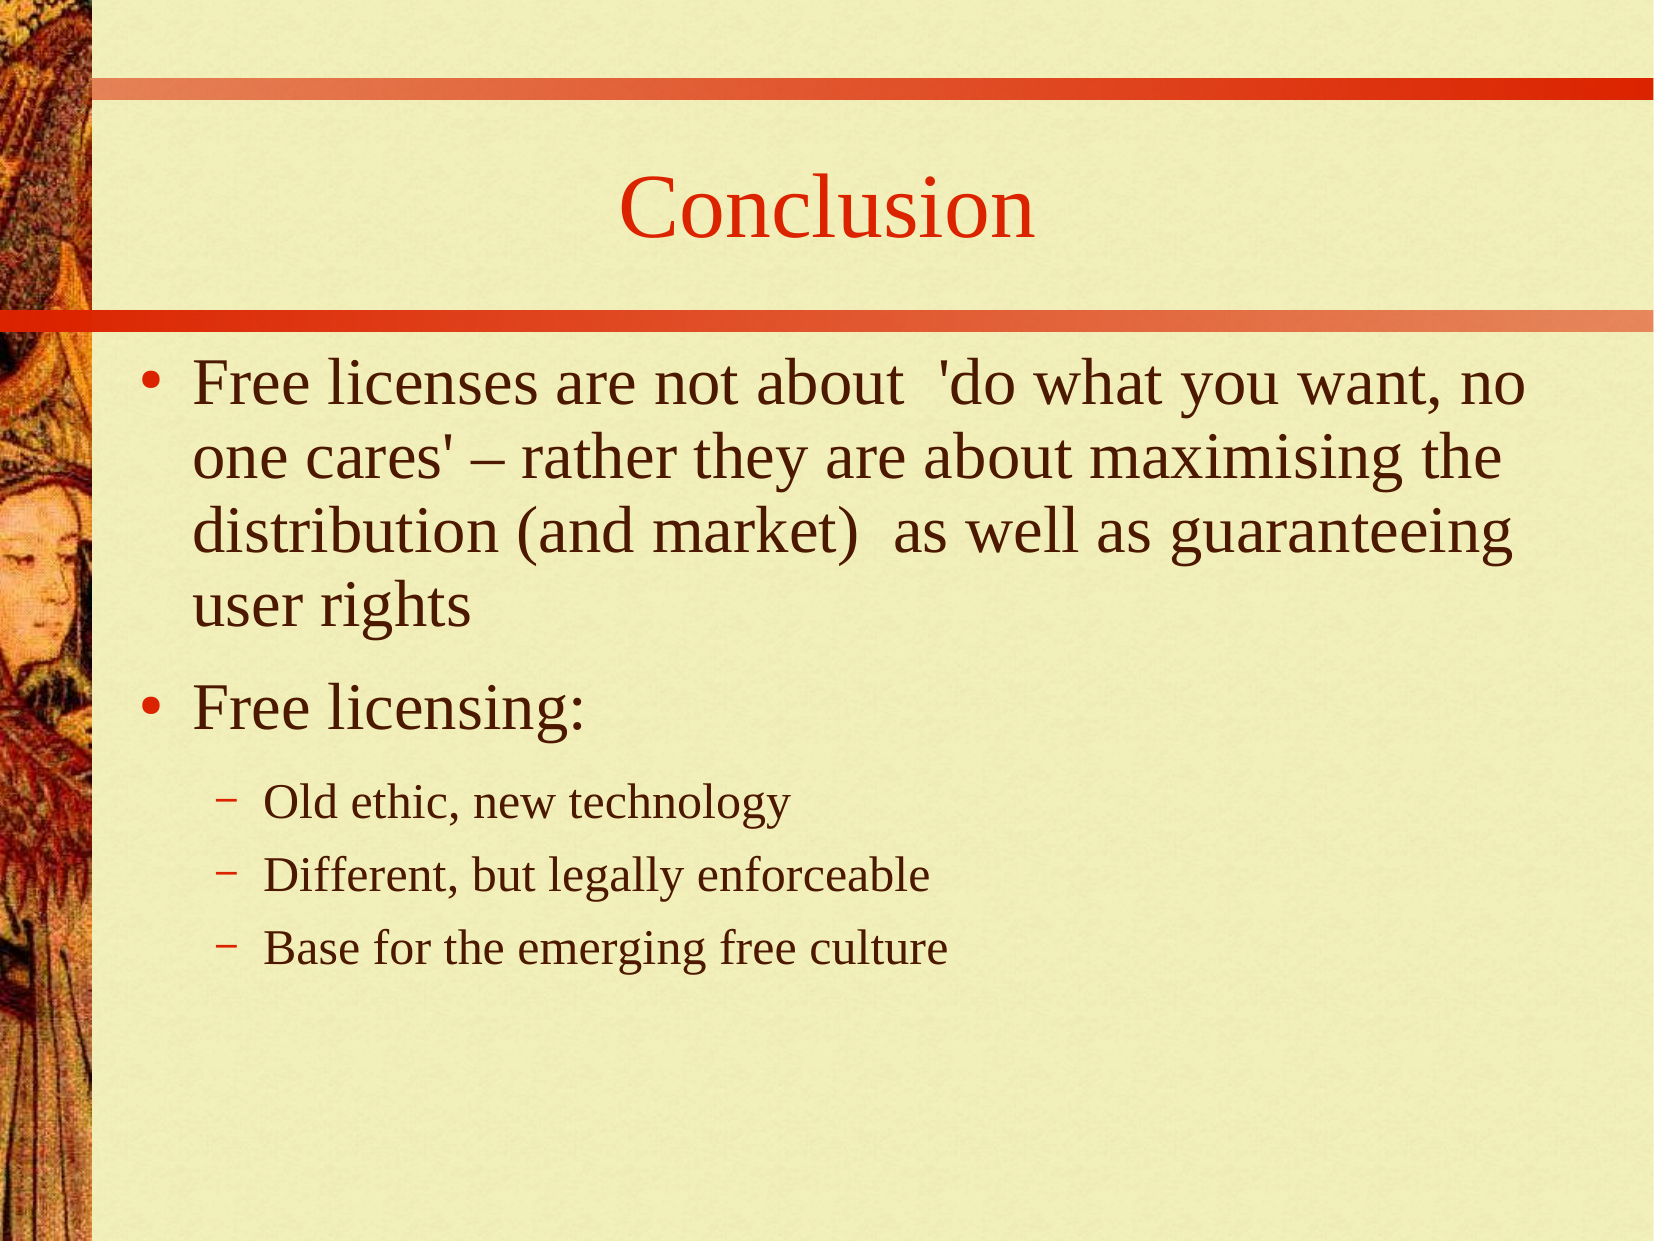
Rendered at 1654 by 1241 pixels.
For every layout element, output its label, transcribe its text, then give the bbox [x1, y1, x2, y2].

picture [0, 332, 1654, 1241]
list Free licenses are not about 'do what you want, no one cares' – rather they are about maximising the distribution (and market) as well as guaranteeing user rights Free licensing: Old ethic, new technology Different, but legally enforceable Base for the emerging free culture [121, 344, 1534, 1127]
picture [0, 0, 1654, 310]
title Conclusion [121, 102, 1534, 311]
